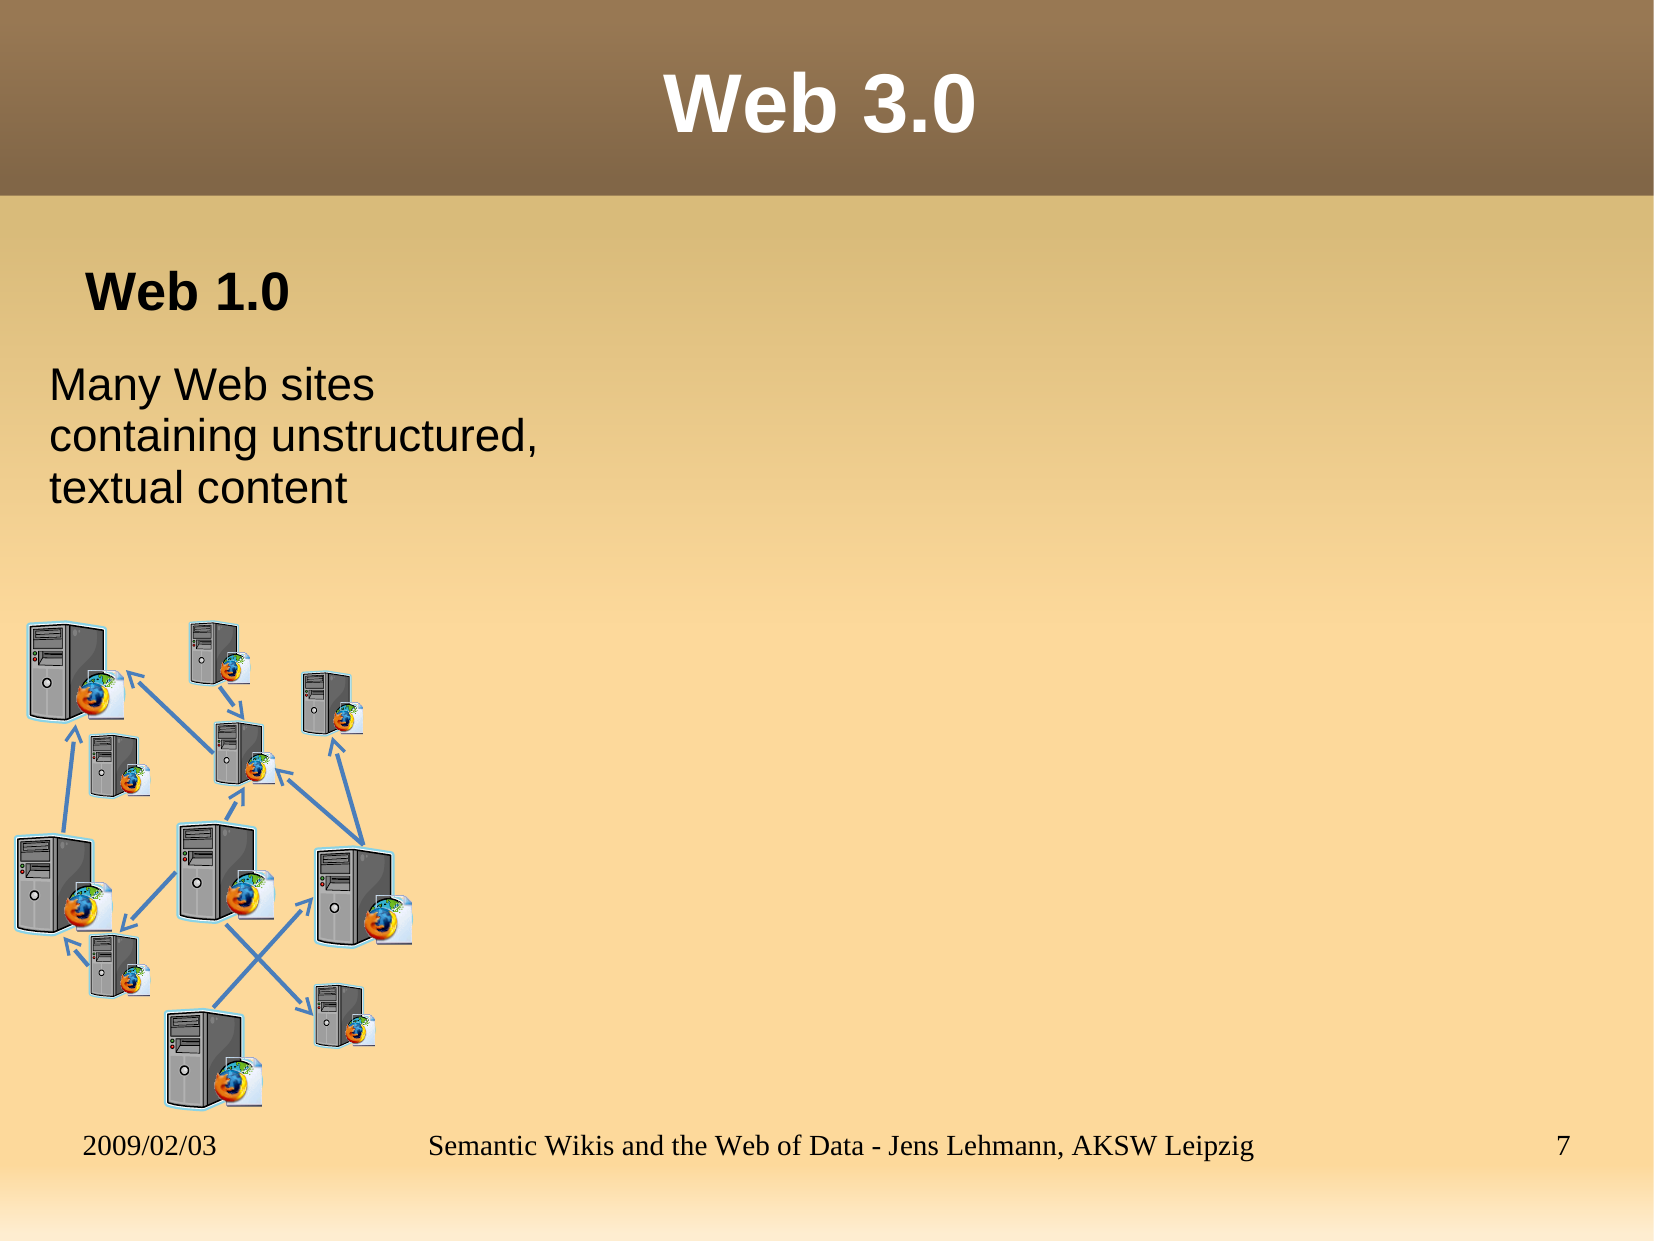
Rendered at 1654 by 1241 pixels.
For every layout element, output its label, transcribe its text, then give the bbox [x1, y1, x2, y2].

text_box Web 1.0 [70, 253, 307, 330]
picture [0, 0, 1654, 1241]
title Web 3.0 [76, 7, 1565, 200]
text_box Many Web sites containing unstructured, textual content [34, 351, 554, 521]
